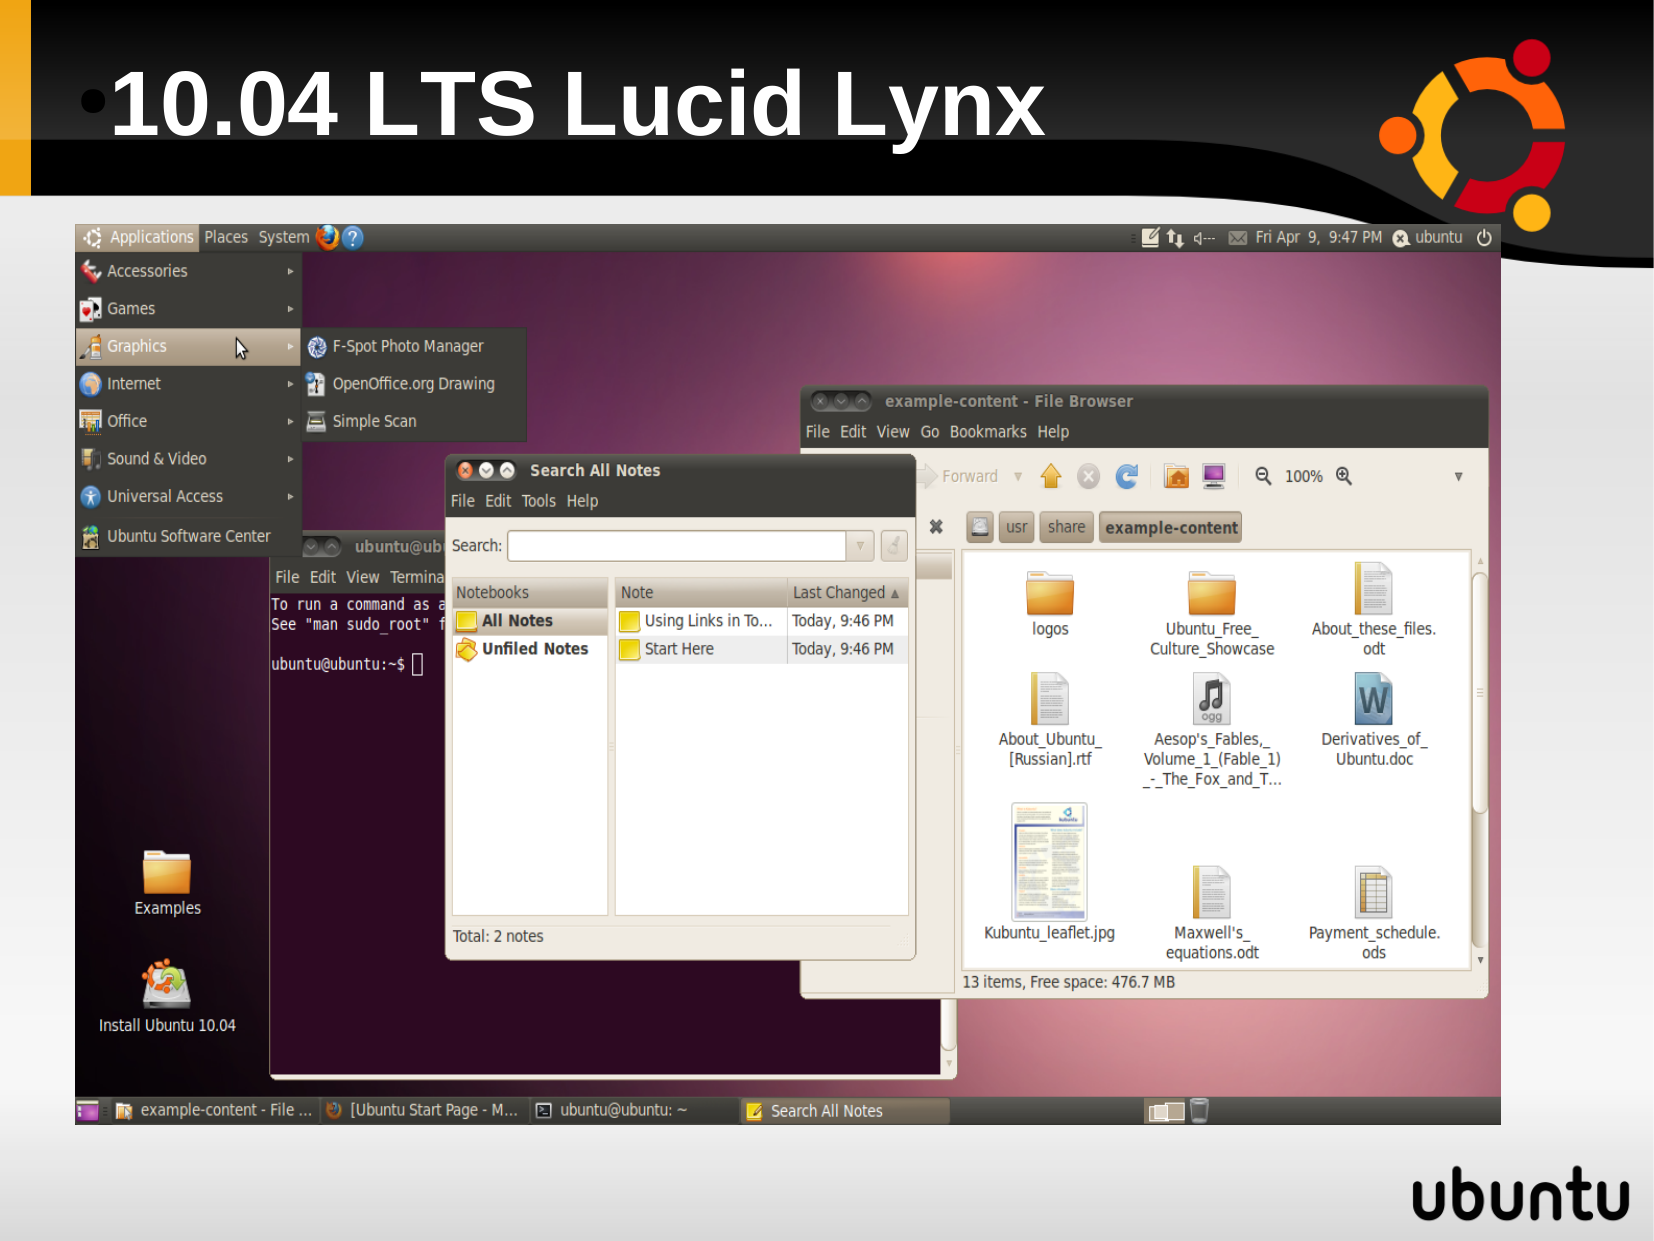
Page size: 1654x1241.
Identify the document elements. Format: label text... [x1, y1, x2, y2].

title 10.04 LTS Lucid Lynx [76, 7, 1565, 200]
picture [0, 0, 1654, 1241]
